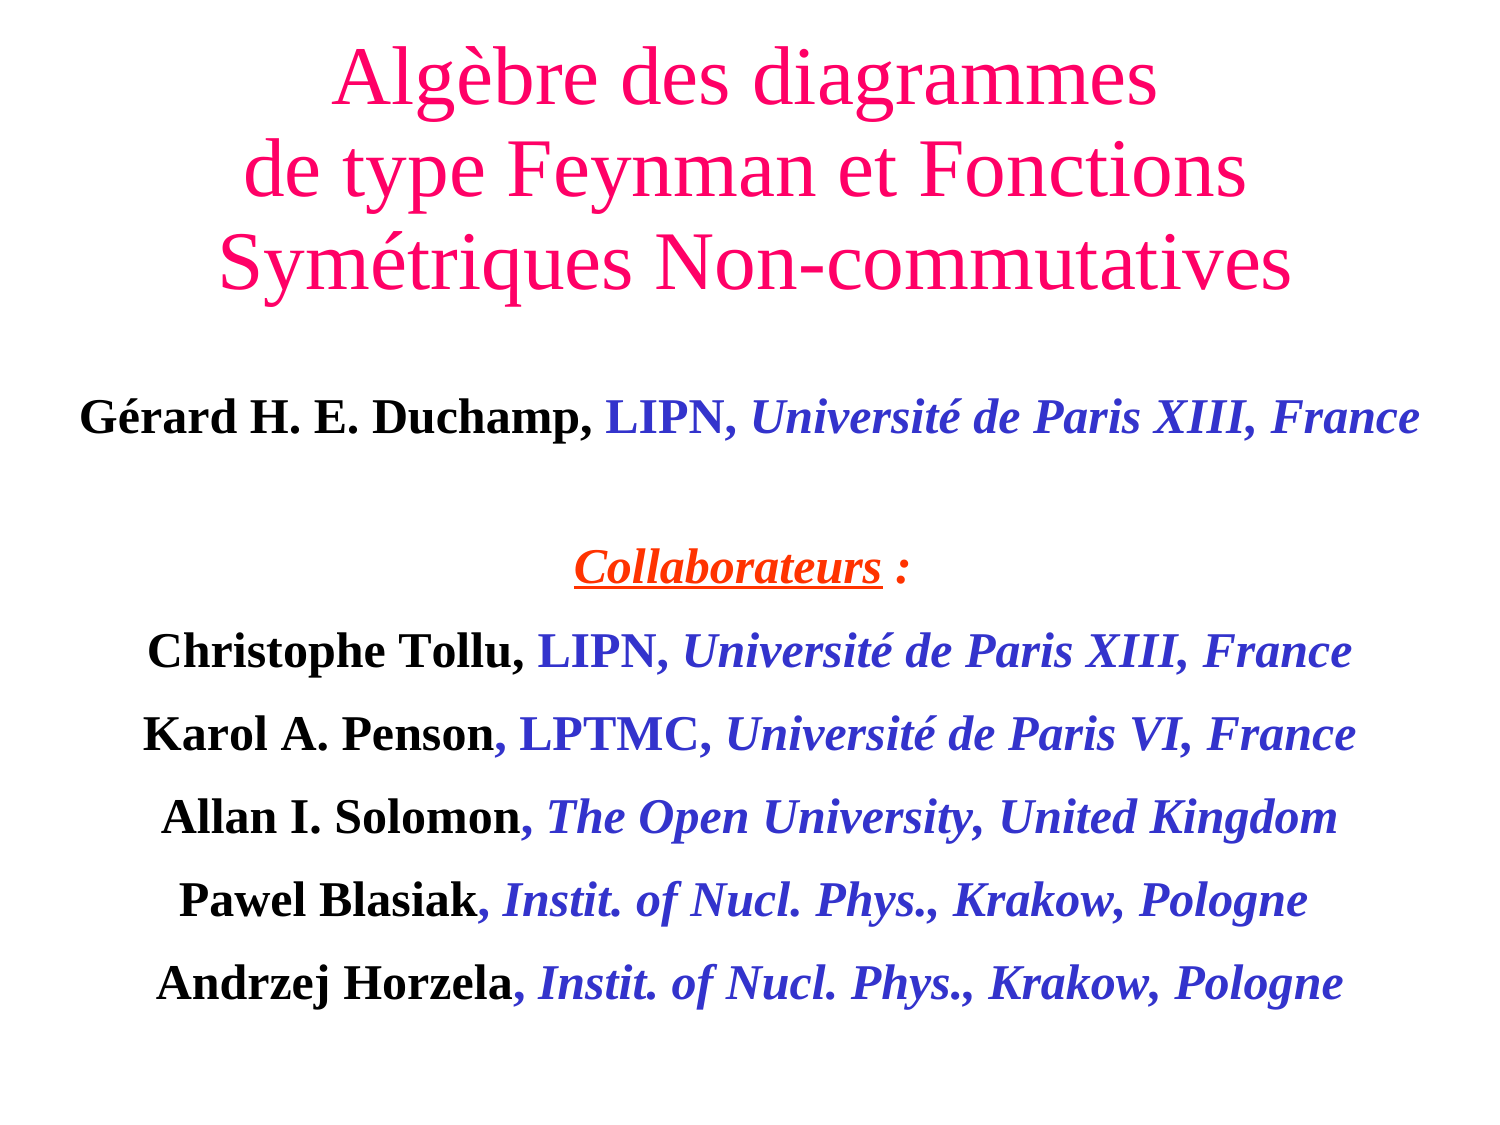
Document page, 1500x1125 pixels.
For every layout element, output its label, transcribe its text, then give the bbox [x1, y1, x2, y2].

title Algèbre des diagrammes de type Feynman et Fonctions Symétriques Non-commutatives [37, 22, 1476, 315]
text_box Gérard H. E. Duchamp, LIPN, Université de Paris XIII, France Collaborateurs : Christophe Tollu, LIPN, Université de Paris XIII, France Karol A. Penson, LPTMC, Université de Paris VI, France Allan I. Solomon, The Open University, United Kingdom Pawel Blasiak, Instit. of Nucl. Phys., Krakow, Pologne Andrzej Horzela, Instit. of Nucl. Phys., Krakow, Pologne [12, 381, 1488, 1090]
